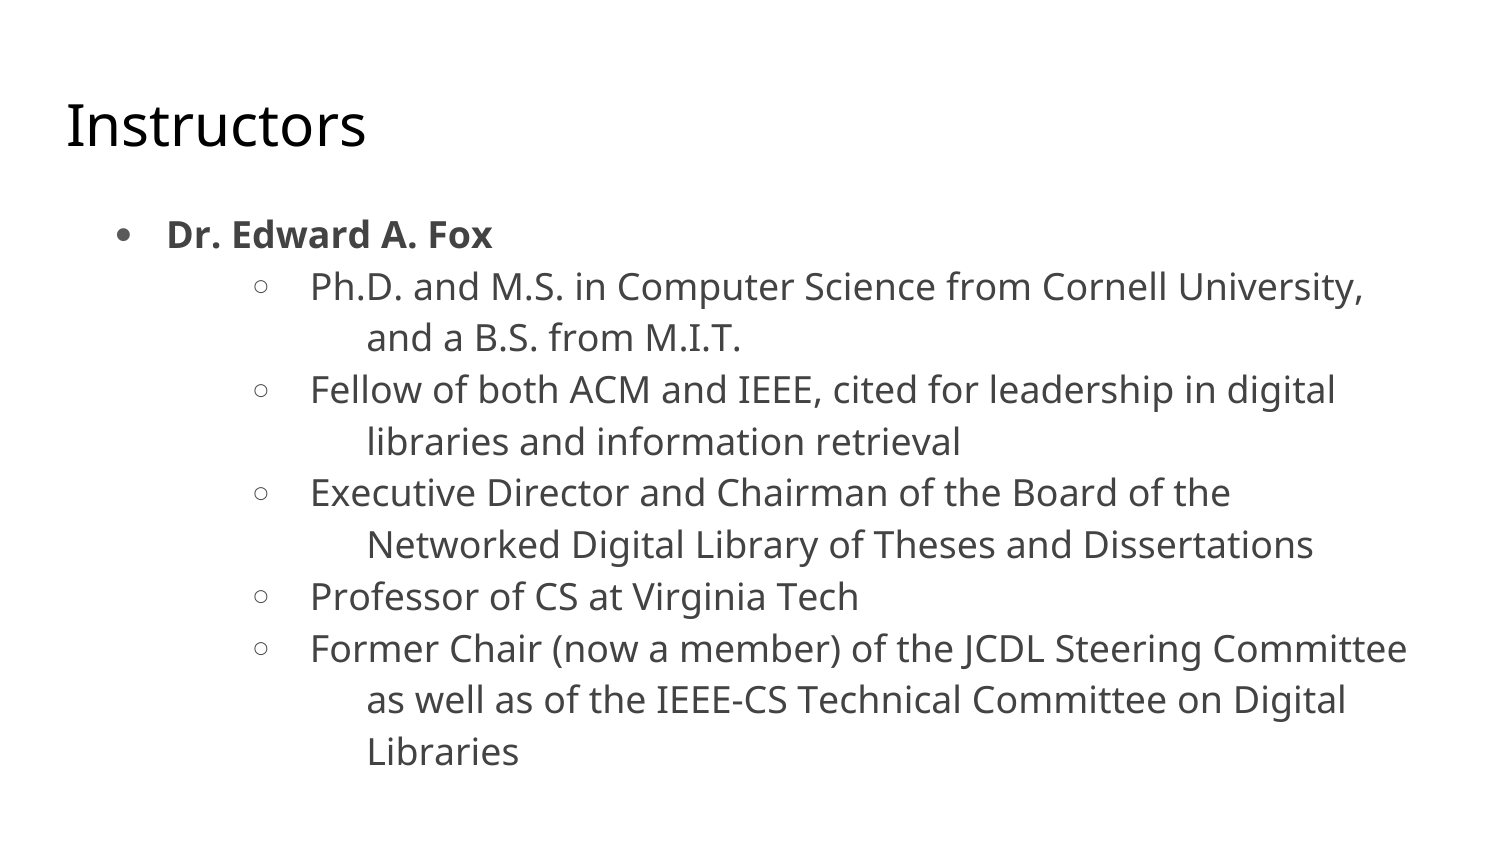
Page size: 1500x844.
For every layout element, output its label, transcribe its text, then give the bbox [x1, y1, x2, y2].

title Instructors [51, 72, 1449, 167]
text_box Dr. Edward A. Fox Ph.D. and M.S. in Computer Science from Cornell University, and a B.S. from M.I.T. Fellow of both ACM and IEEE, cited for leadership in digital libraries and information retrieval Executive Director and Chairman of the Board of the Networked Digital Library of Theses and Dissertations Professor of CS at Virginia Tech Former Chair (now a member) of the JCDL Steering Committee as well as of the IEEE-CS Technical Committee on Digital Libraries [51, 189, 1449, 750]
